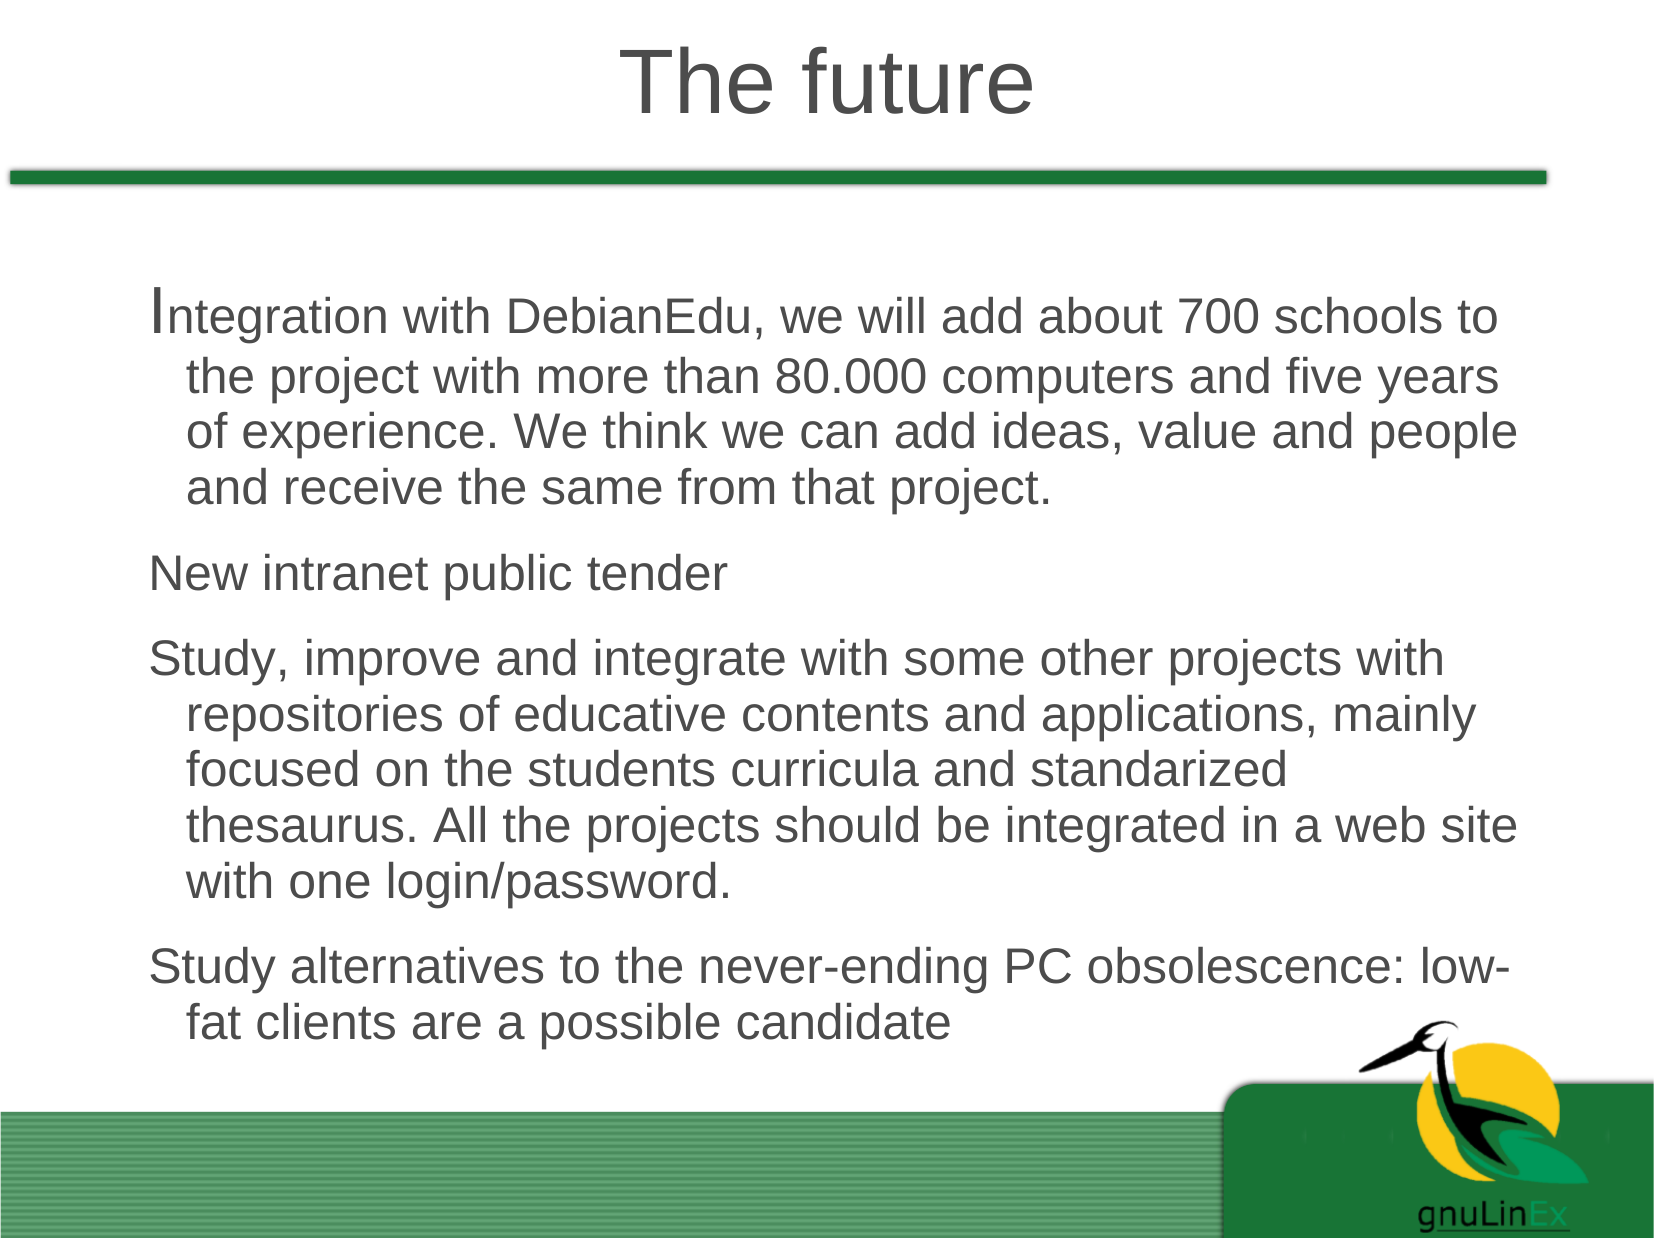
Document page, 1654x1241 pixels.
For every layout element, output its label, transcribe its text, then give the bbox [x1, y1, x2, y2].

list Integration with DebianEdu, we will add about 700 schools to the project with more than 80.000 computers and five years of experience. We think we can add ideas, value and people and receive the same from that project. New intranet public tender Study, improve and integrate with some other projects with repositories of educative contents and applications, mainly focused on the students curricula and standarized thesaurus. All the projects should be integrated in a web site with one login/password. Study alternatives to the never-ending PC obsolescence: low-fat clients are a possible candidate [110, 273, 1523, 1068]
title The future [121, 0, 1534, 164]
picture [0, 0, 1654, 1238]
